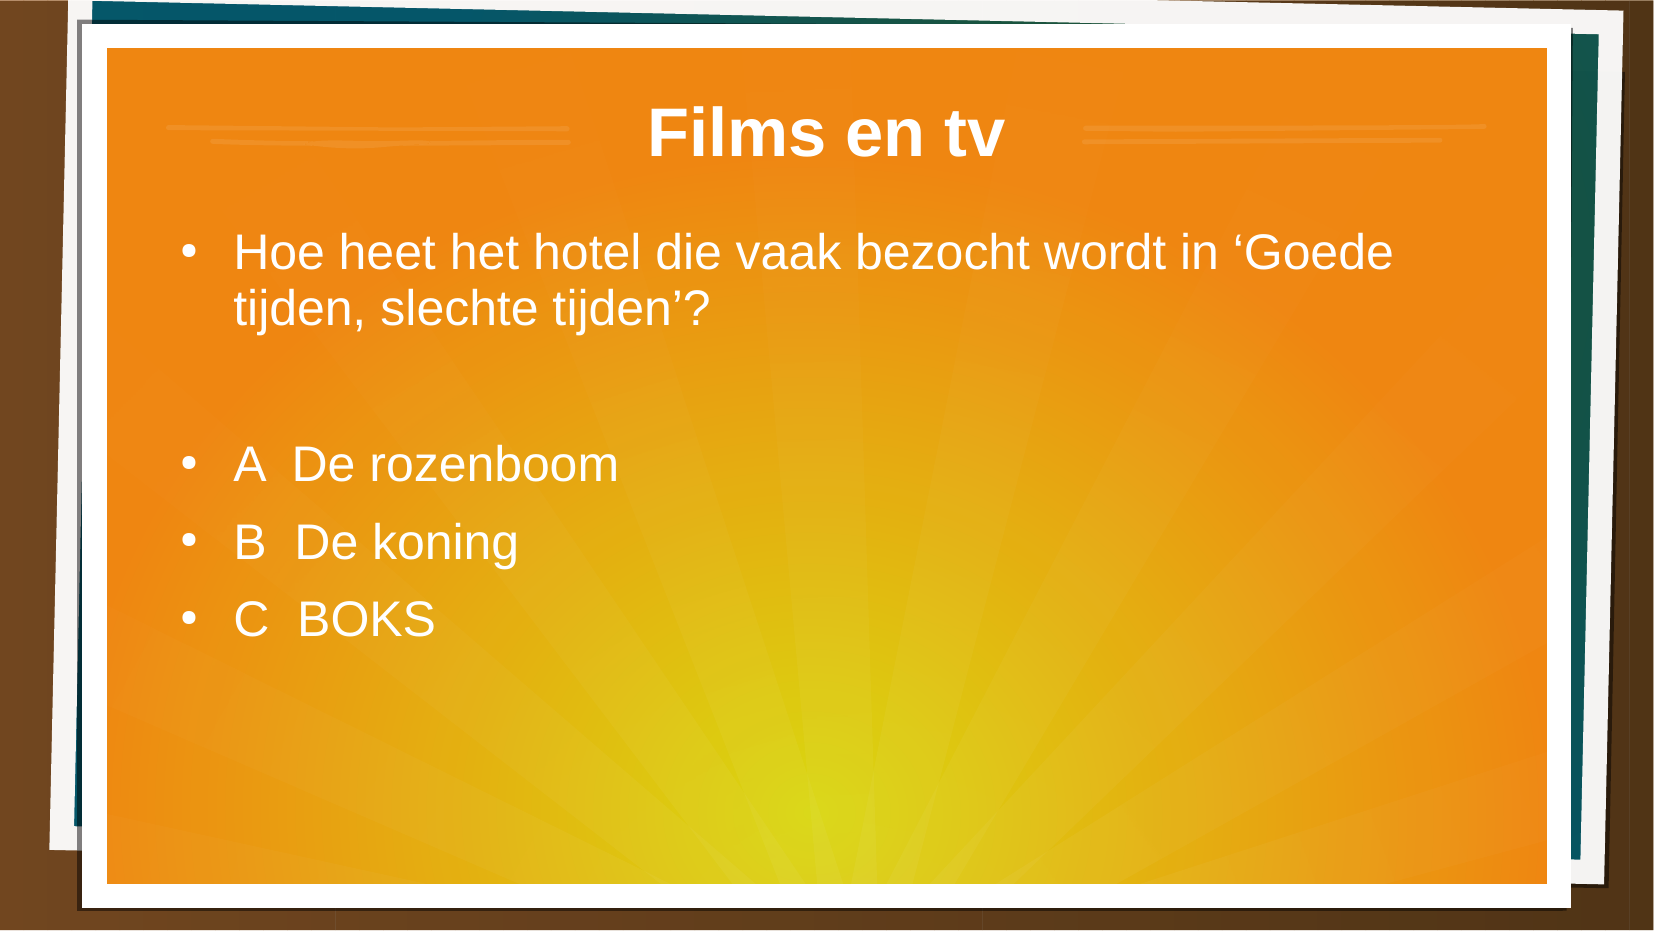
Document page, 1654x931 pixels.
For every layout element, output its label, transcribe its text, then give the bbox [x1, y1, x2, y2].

list Hoe heet het hotel die vaak bezocht wordt in ‘Goede tijden, slechte tijden’? A De rozenboom B De koning C BOKS [162, 224, 1492, 815]
title Films en tv [566, 59, 1087, 207]
